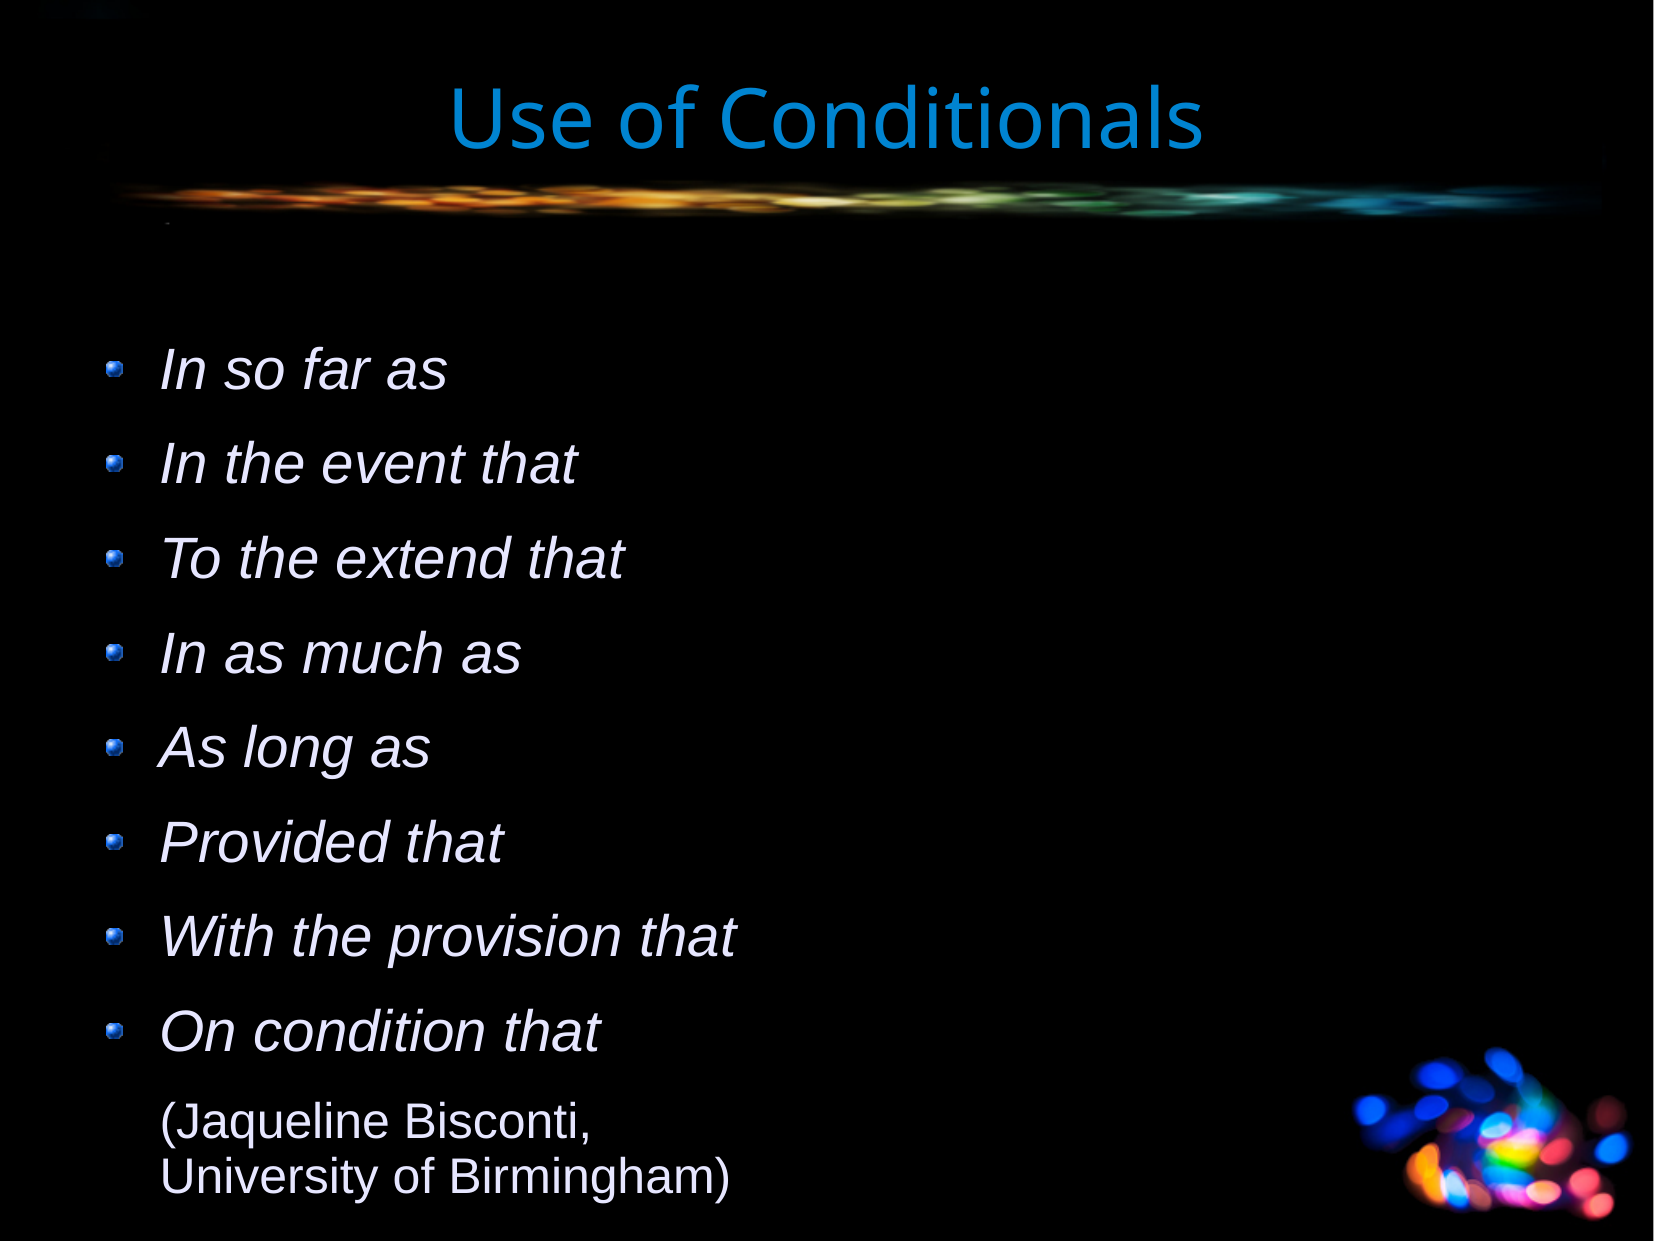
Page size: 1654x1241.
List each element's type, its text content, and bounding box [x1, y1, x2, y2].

list In so far as In the event that To the extend that In as much as As long as Provided that With the provision that On condition that (Jaqueline Bisconti, University of Birmingham) [88, 336, 815, 1241]
title Use of Conditionals [82, 12, 1571, 220]
picture [0, 0, 1654, 1241]
